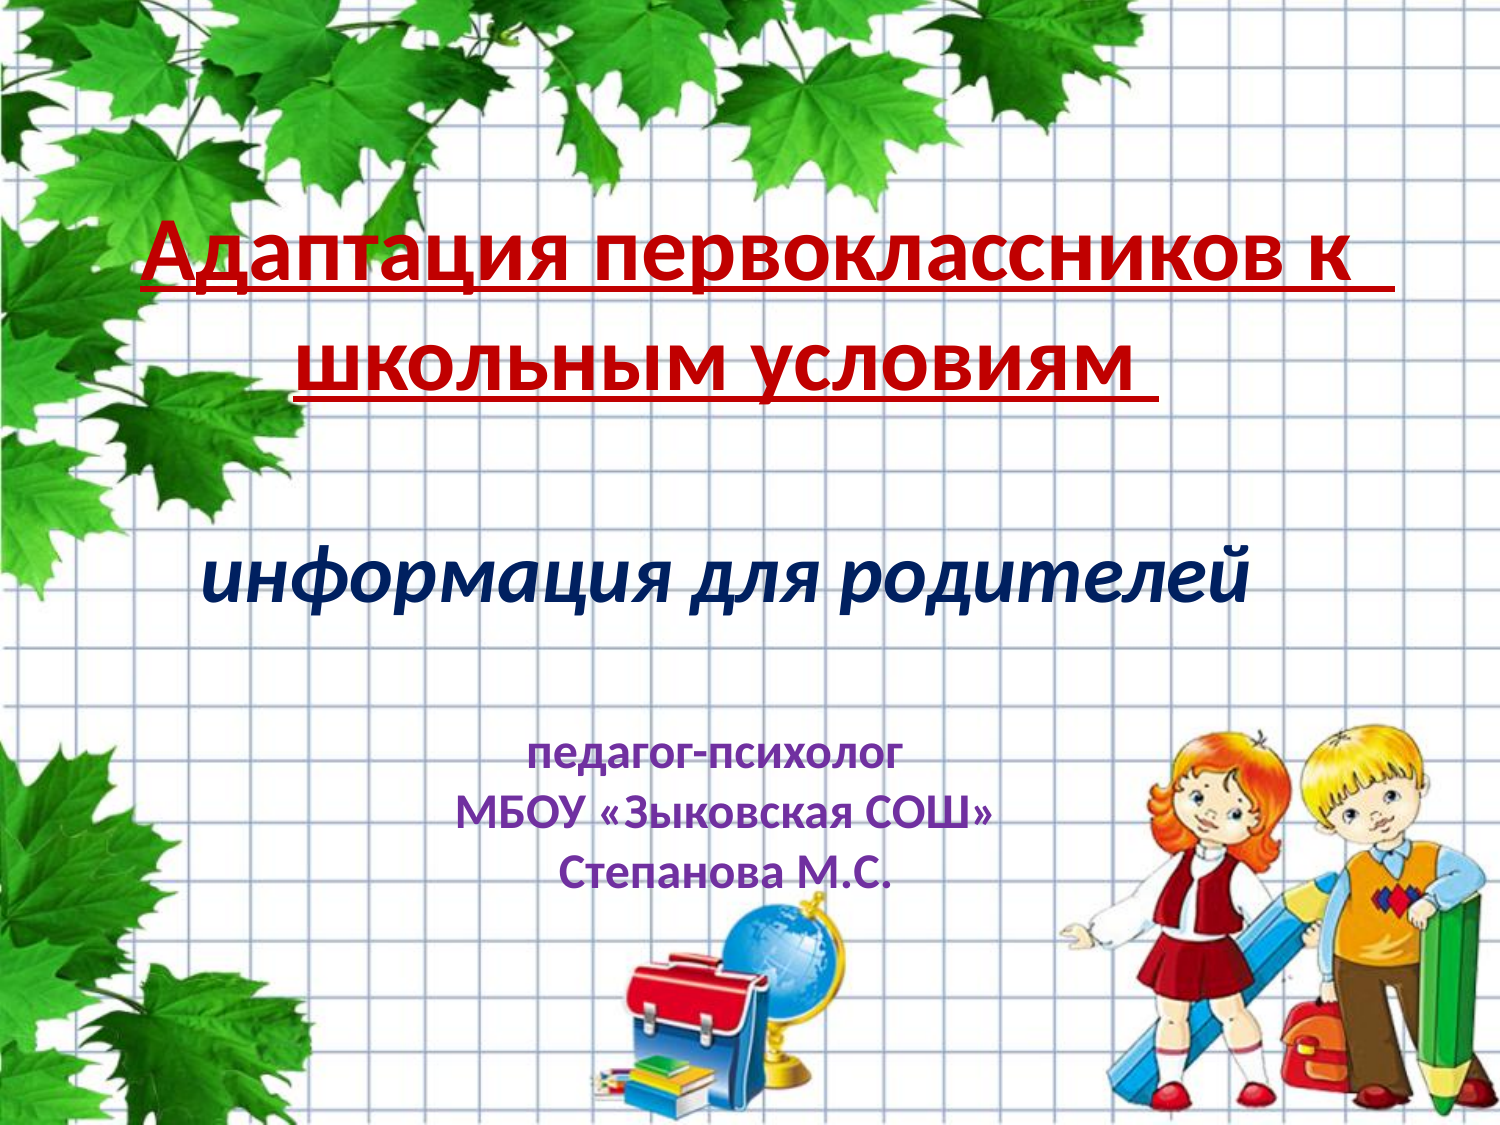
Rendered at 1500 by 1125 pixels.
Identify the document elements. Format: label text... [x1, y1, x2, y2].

title Адаптация первоклассников к школьным условиям информация для родителей педагог-психолог МБОУ «Зыковская СОШ» Степанова М.С. [29, 113, 1423, 1094]
picture [0, 0, 1500, 1125]
